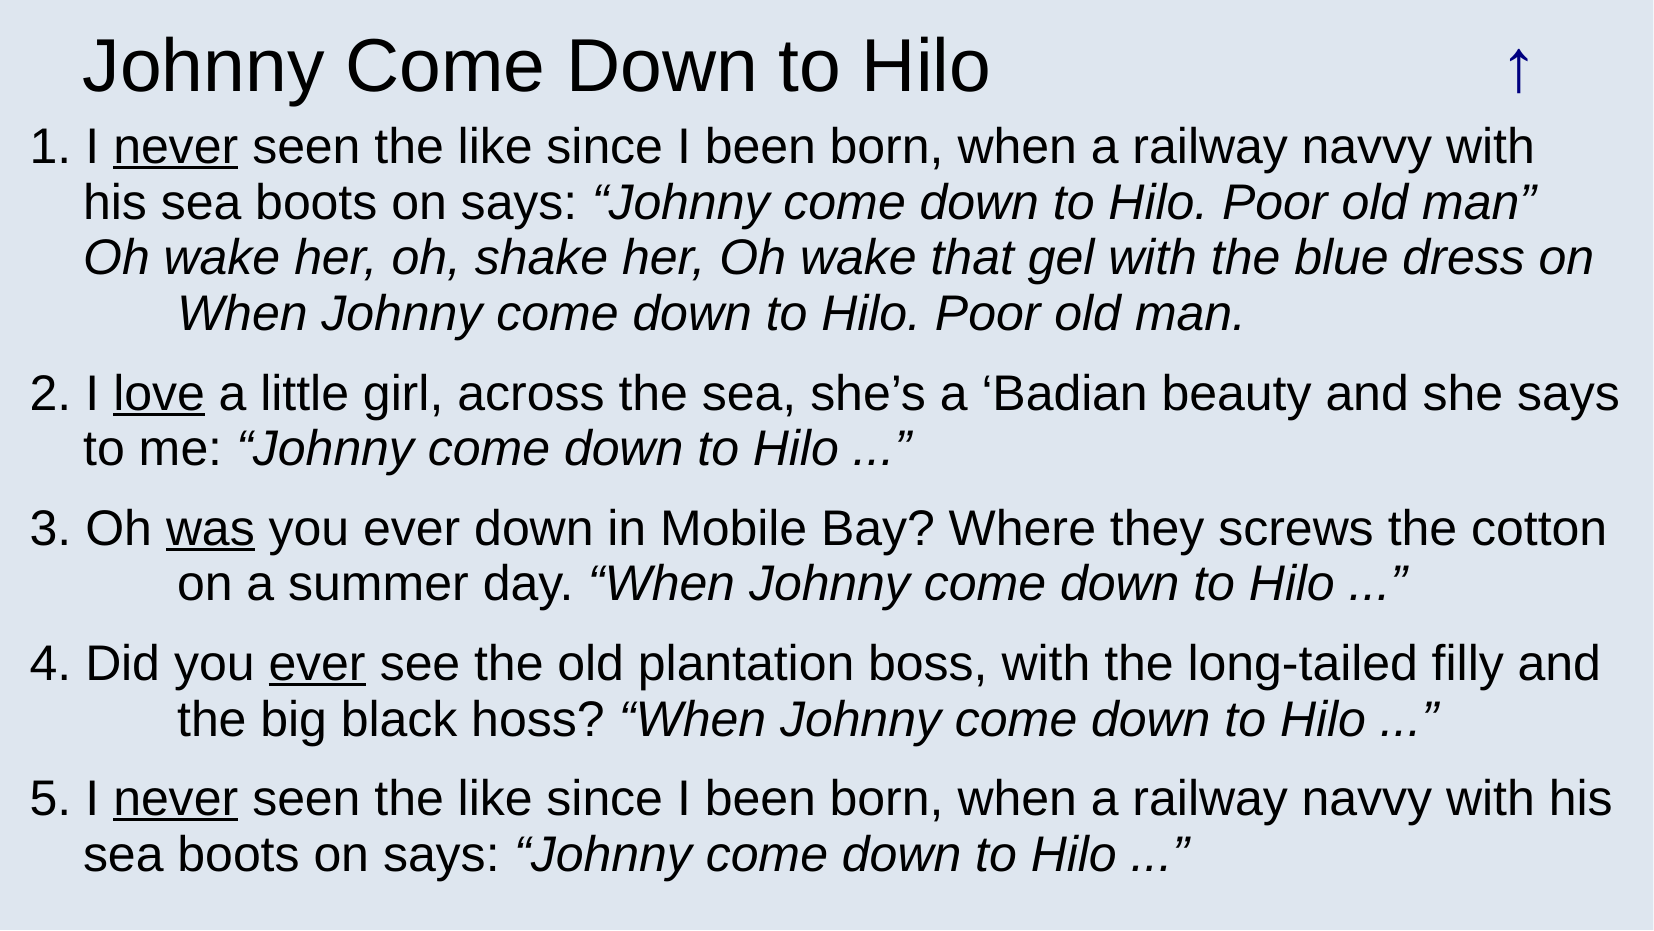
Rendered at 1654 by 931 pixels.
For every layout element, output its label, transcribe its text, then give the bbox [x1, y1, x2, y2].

subtitle 1. I never seen the like since I been born, when a railway navvy with his sea boots on says: “Johnny come down to Hilo. Poor old man” Oh wake her, oh, shake her, Oh wake that gel with the blue dress on When Johnny come down to Hilo. Poor old man. 2. I love a little girl, across the sea, she’s a ‘Badian beauty and she says to me: “Johnny come down to Hilo ...” 3. Oh was you ever down in Mobile Bay? Where they screws the cotton on a summer day. “When Johnny come down to Hilo ...” 4. Did you ever see the old plantation boss, with the long-tailed filly and the big black hoss? “When Johnny come down to Hilo ...” 5. I never seen the like since I been born, when a railway navvy with his sea boots on says: “Johnny come down to Hilo ...” [29, 118, 1625, 886]
title Johnny Come Down to Hilo ↑ [82, 23, 1571, 108]
